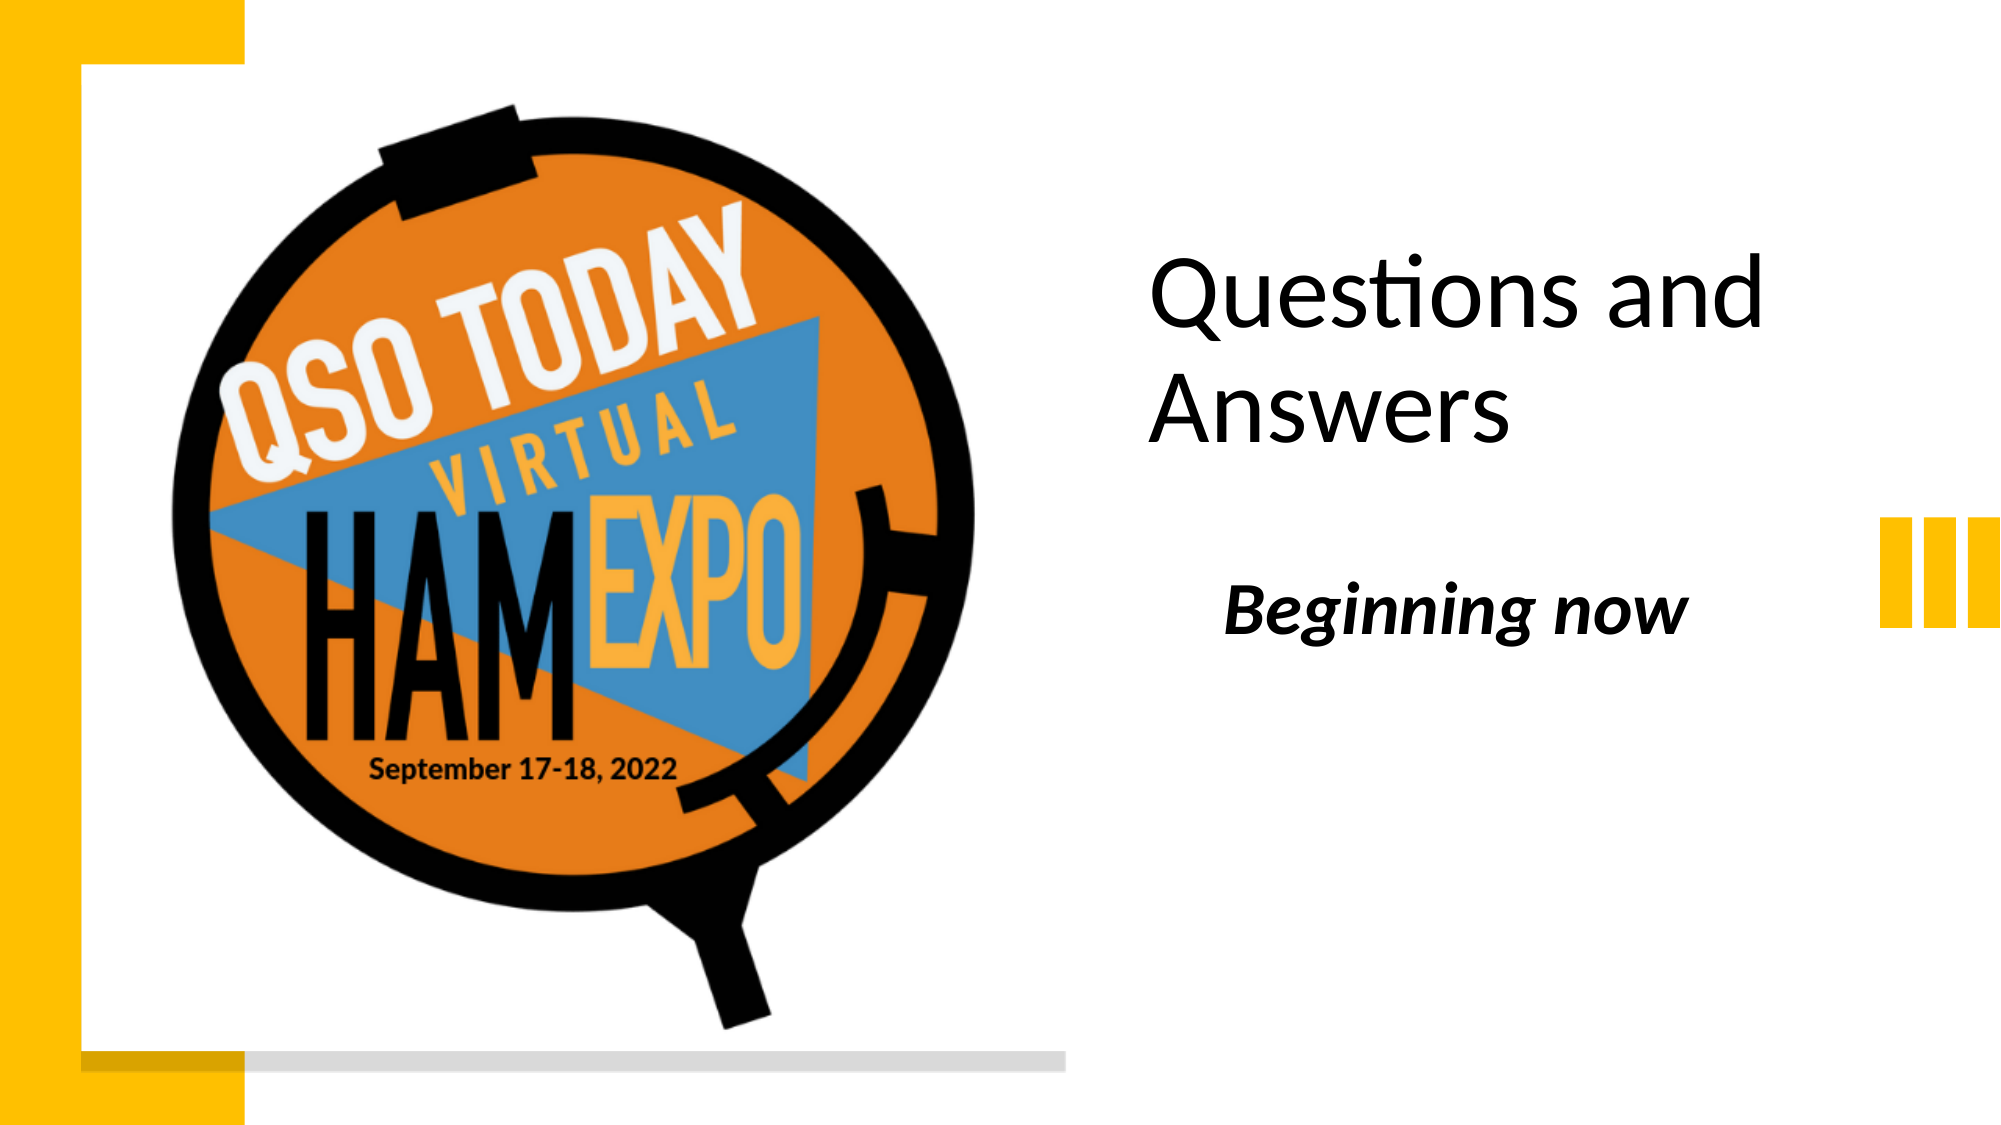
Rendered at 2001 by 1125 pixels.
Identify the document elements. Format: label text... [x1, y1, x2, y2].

text_box [0, 0, 2000, 1125]
text_box Beginning now [1209, 544, 1746, 665]
text_box Questions and Answers [1134, 211, 1880, 473]
picture [90, 74, 1061, 1044]
